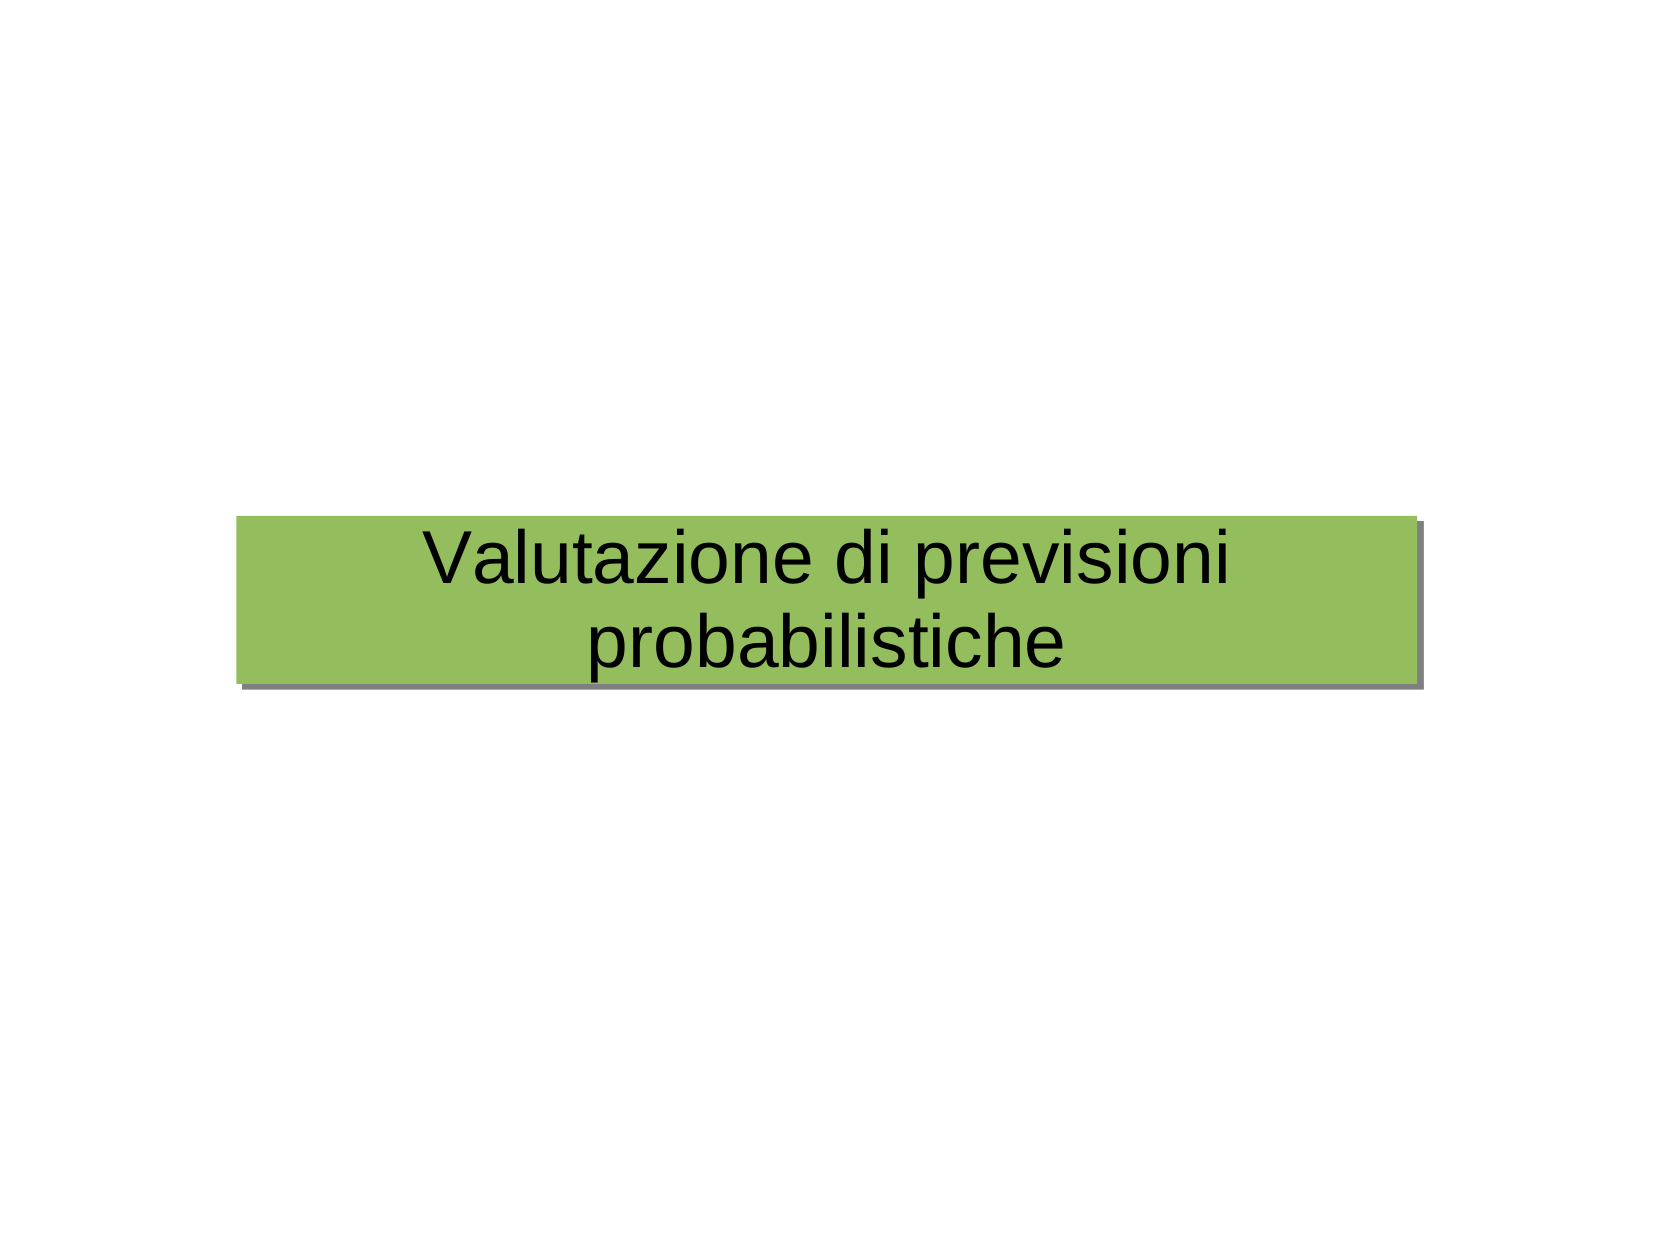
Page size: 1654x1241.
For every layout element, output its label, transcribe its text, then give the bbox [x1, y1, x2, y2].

text_box Valutazione di previsioni probabilistiche [236, 515, 1418, 684]
